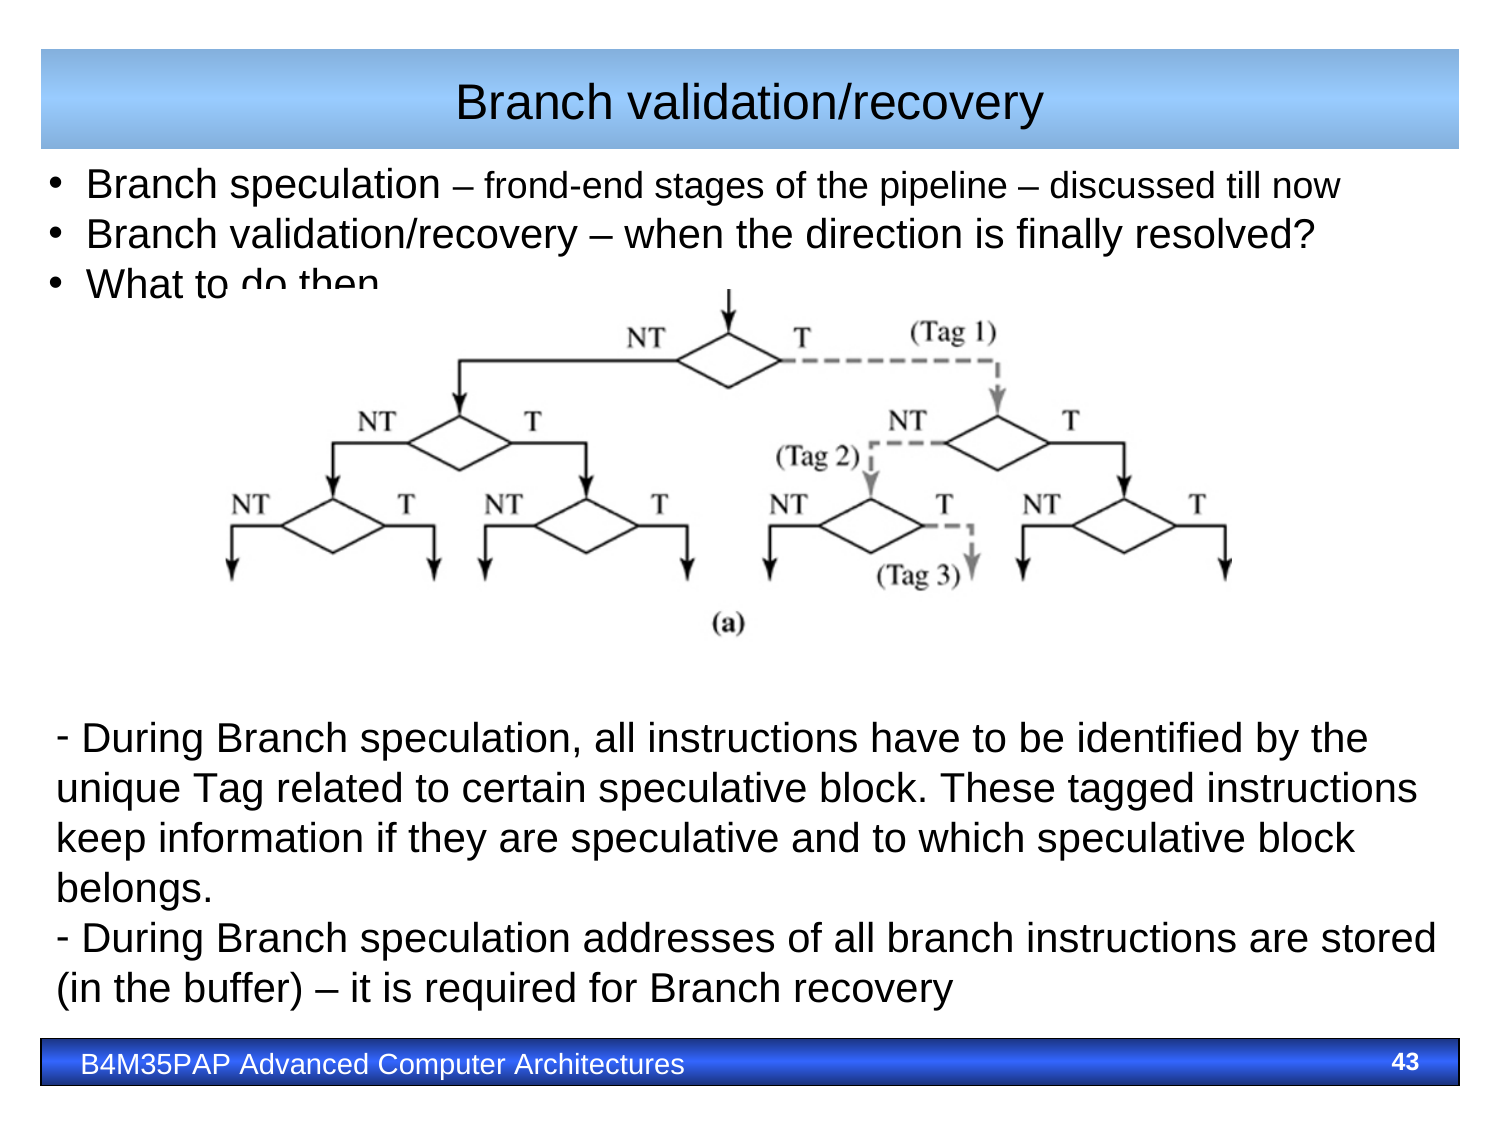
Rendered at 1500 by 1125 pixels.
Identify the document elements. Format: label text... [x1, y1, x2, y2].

picture [225, 289, 1232, 677]
text_box Branch speculation – frond-end stages of the pipeline – discussed till now Branch validation/recovery – when the direction is finally resolved? What to do then [33, 148, 1356, 315]
title Branch validation/recovery [41, 49, 1459, 149]
text_box During Branch speculation, all instructions have to be identified by the unique Tag related to certain speculative block. These tagged instructions keep information if they are speculative and to which speculative block belongs. During Branch speculation addresses of all branch instructions are stored (in the buffer) – it is required for Branch recovery [41, 702, 1500, 1069]
